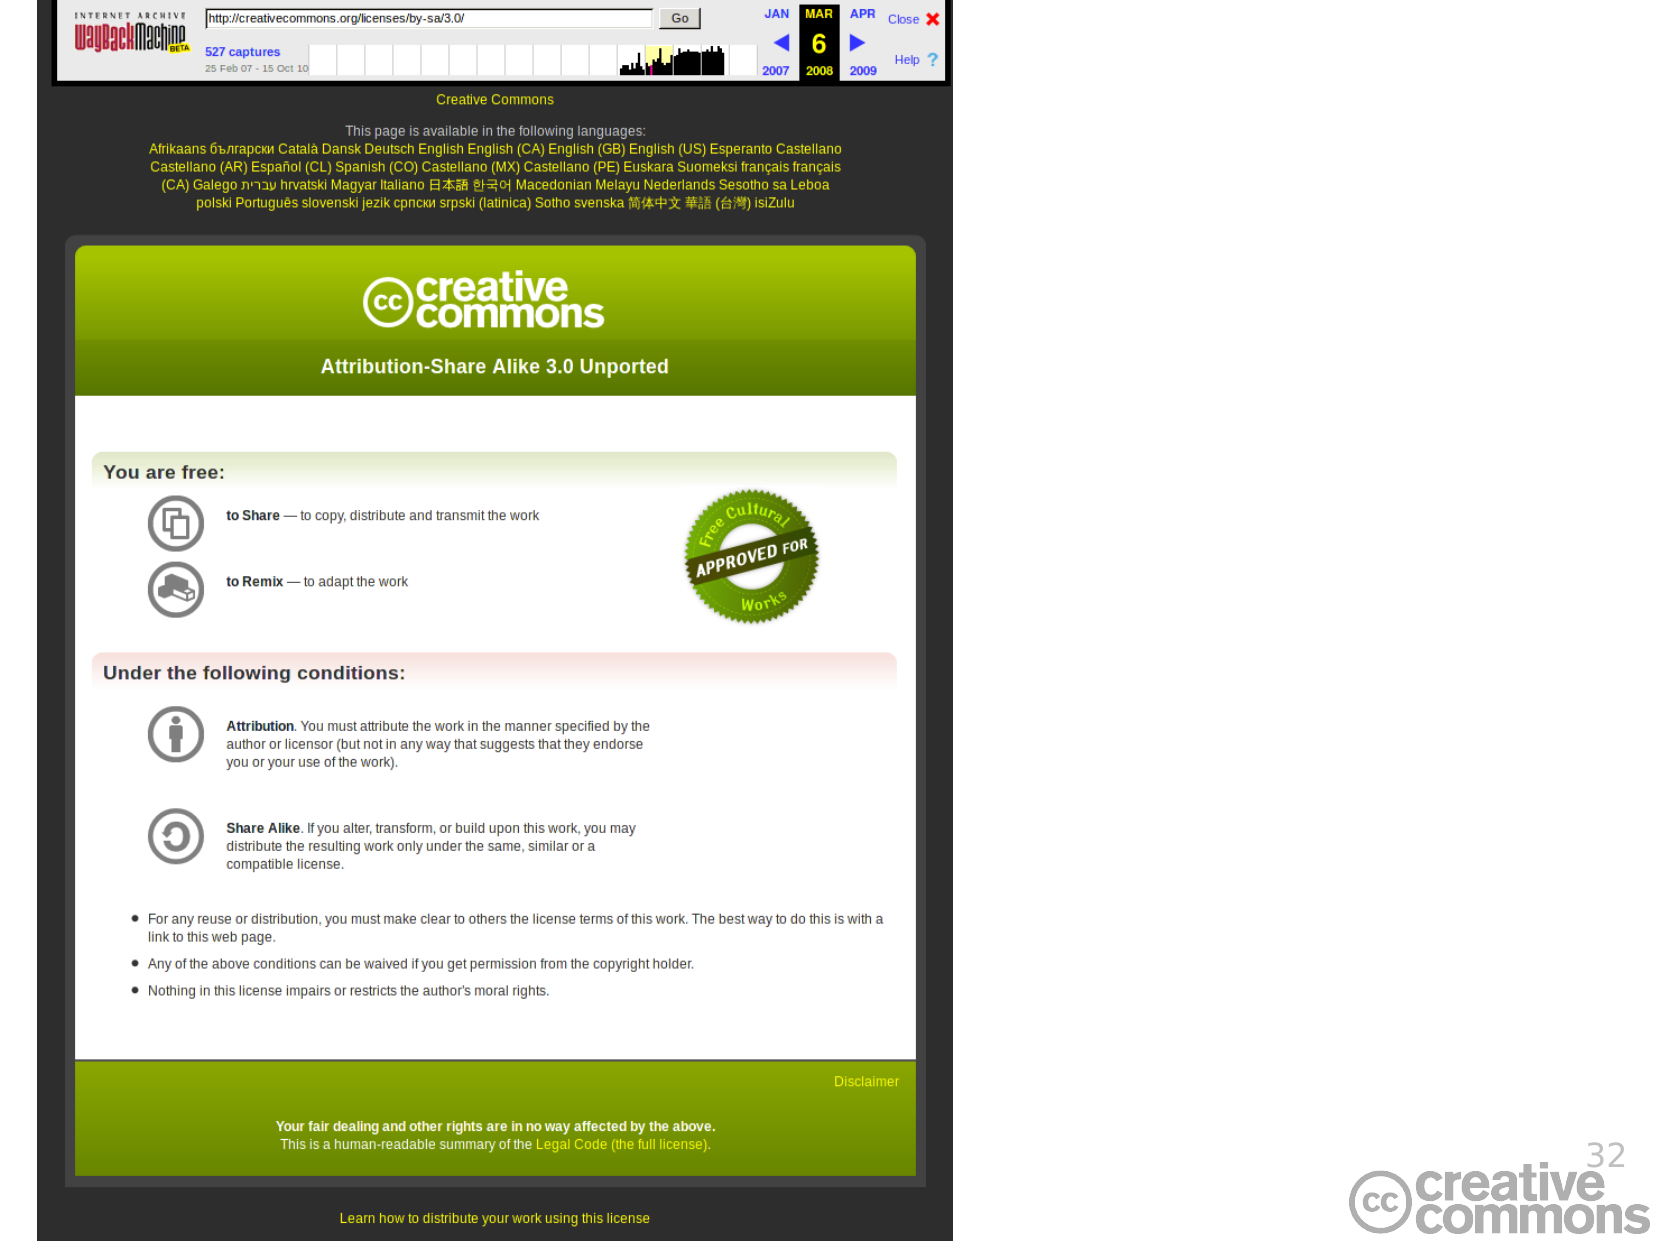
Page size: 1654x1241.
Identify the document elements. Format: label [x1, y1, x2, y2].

picture [1349, 1162, 1650, 1234]
picture [37, 0, 953, 1241]
